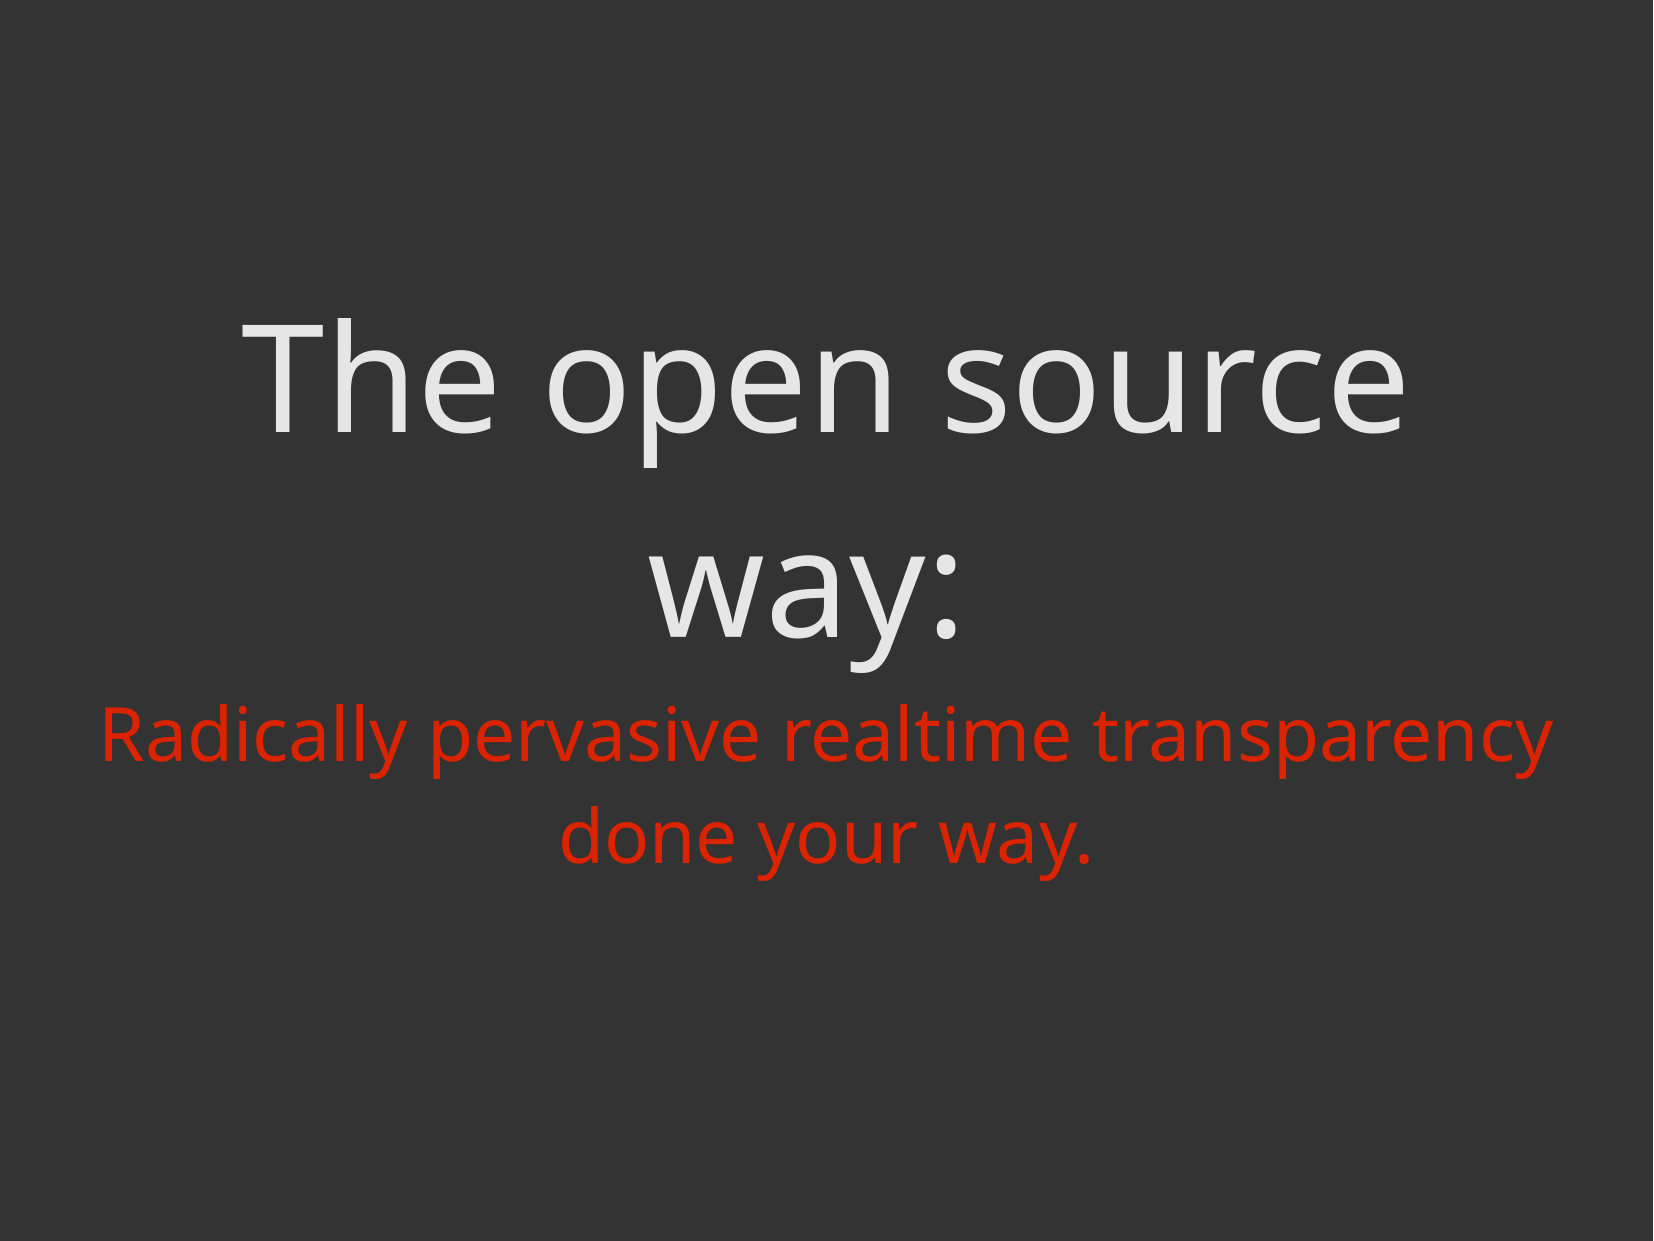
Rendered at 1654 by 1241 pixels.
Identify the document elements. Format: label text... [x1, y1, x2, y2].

subtitle The open source way: Radically pervasive realtime transparency done your way. [82, 56, 1571, 1102]
